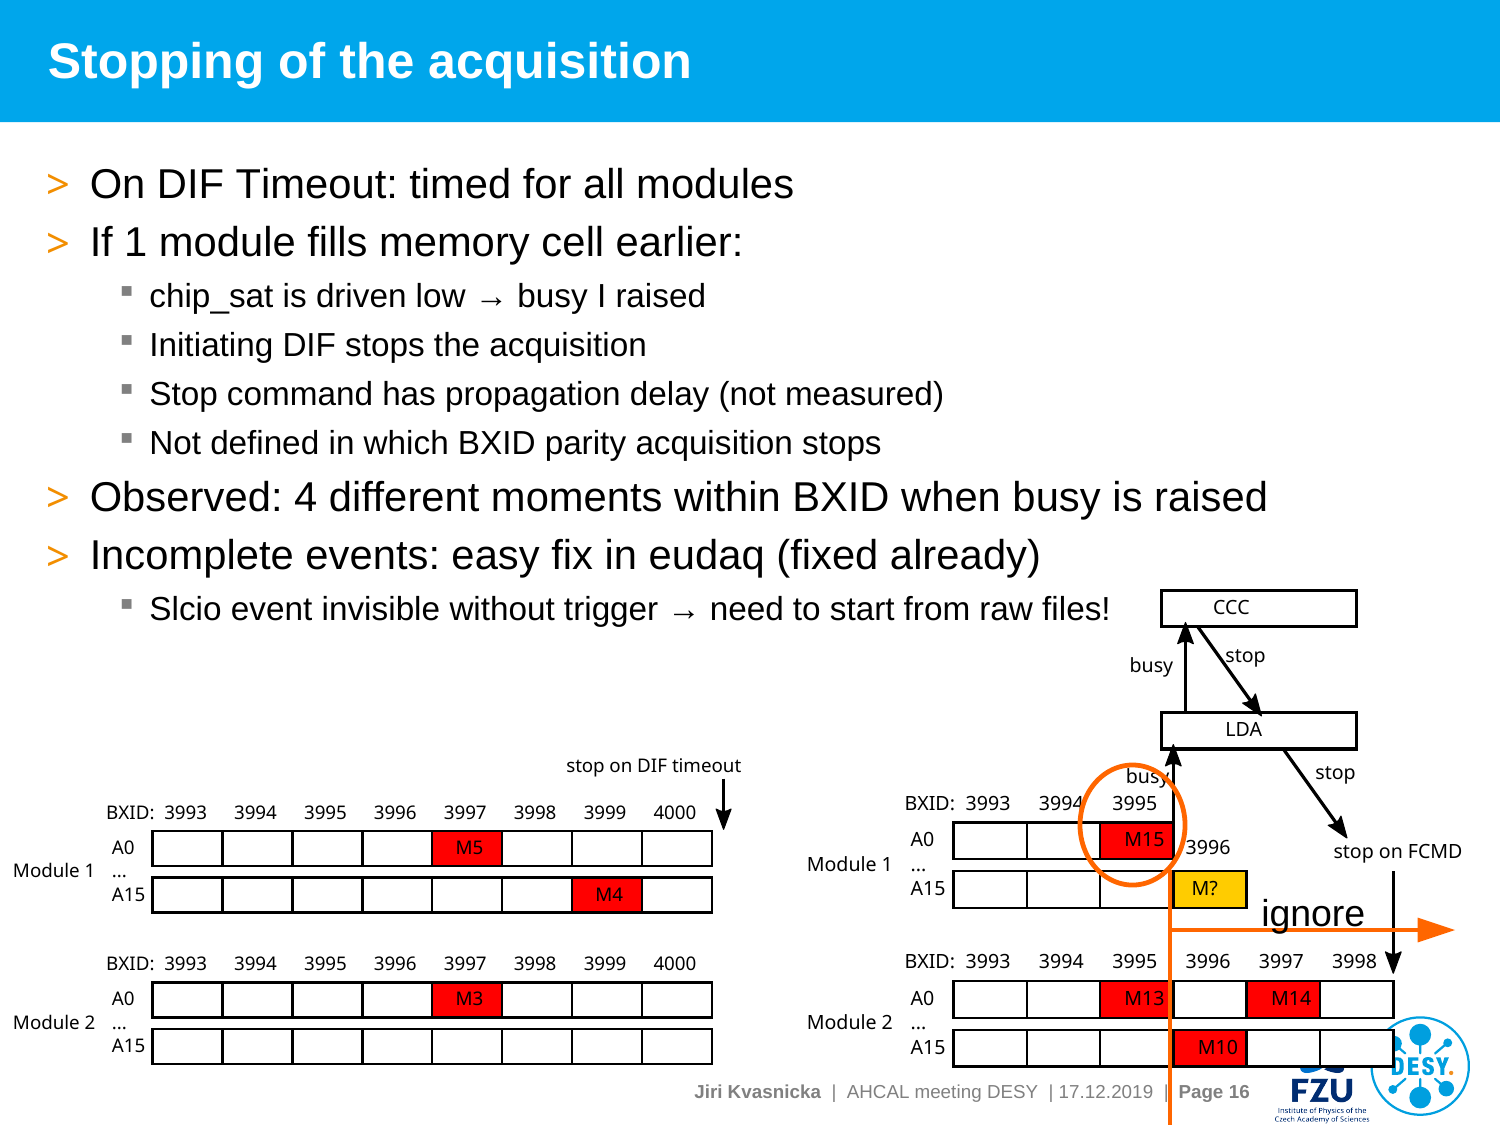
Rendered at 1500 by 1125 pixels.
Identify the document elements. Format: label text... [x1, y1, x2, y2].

text_box ignore [1246, 885, 1381, 942]
picture [1083, 768, 1182, 882]
list On DIF Timeout: timed for all modules If 1 module fills memory cell earlier: chip_sat is driven low → busy I raised Initiating DIF stops the acquisition Stop command has propagation delay (not measured) Not defined in which BXID parity acquisition stops Observed: 4 different moments within BXID when busy is raised Incomplete events: easy fix in eudaq (fixed already) Slcio event invisible without trigger → need to start from raw files! [46, 160, 1444, 713]
title Stopping of the acquisition [47, 16, 1446, 107]
picture [0, 541, 1500, 1125]
